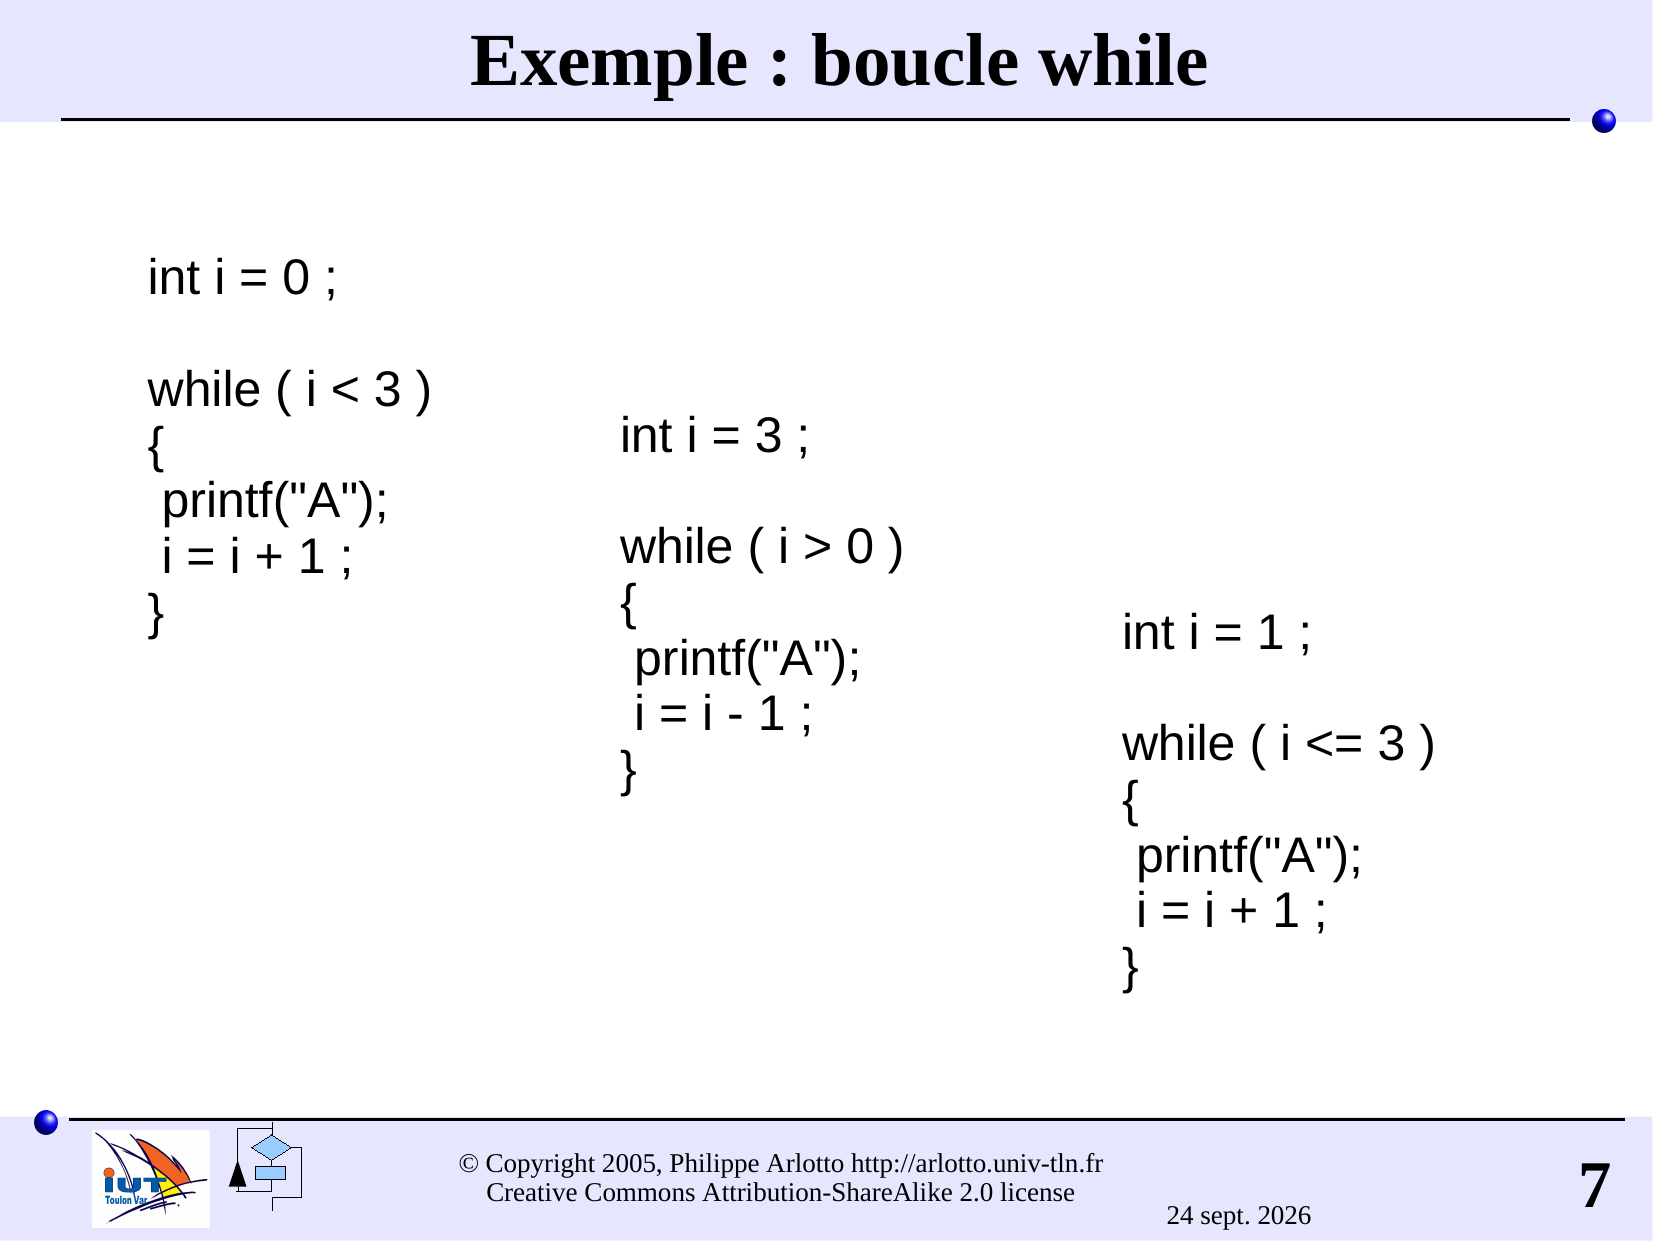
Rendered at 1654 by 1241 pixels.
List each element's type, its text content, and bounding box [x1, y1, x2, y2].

text_box int i = 0 ; while ( i < 3 ) { printf("A"); i = i + 1 ; } [147, 249, 562, 680]
text_box int i = 1 ; while ( i <= 3 ) { printf("A"); i = i + 1 ; } [1122, 603, 1536, 1034]
title Exemple : boucle while [95, 11, 1585, 110]
text_box int i = 3 ; while ( i > 0 ) { printf("A"); i = i - 1 ; } [620, 406, 920, 798]
